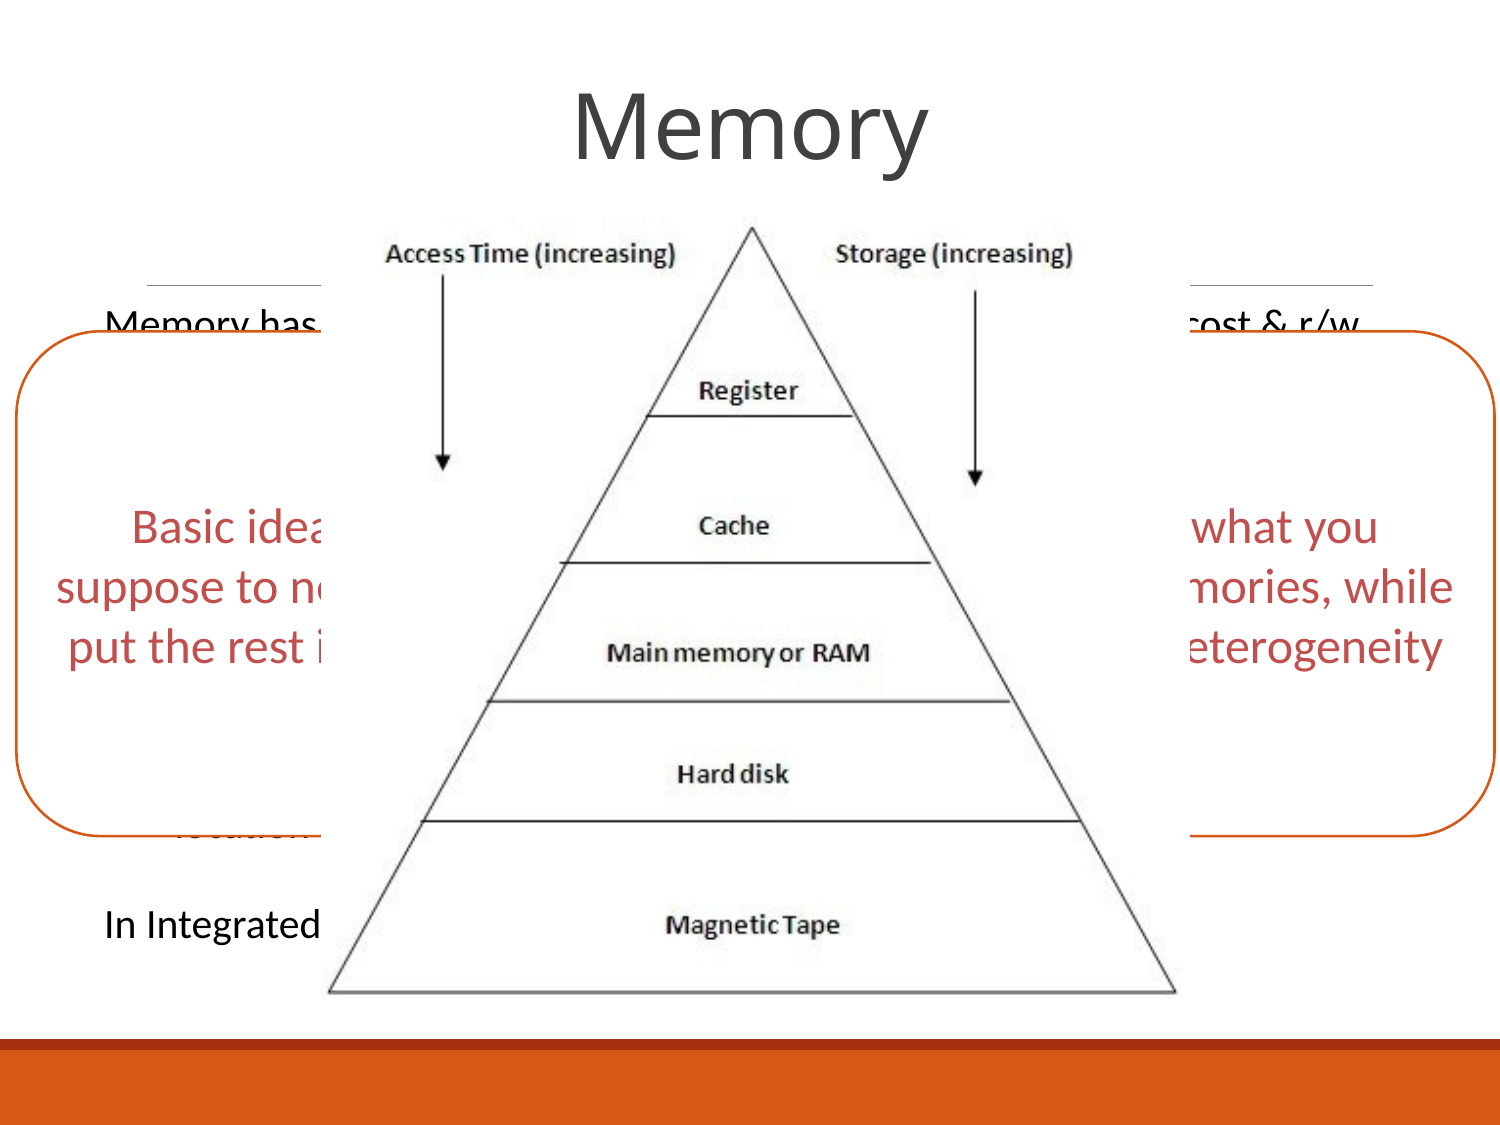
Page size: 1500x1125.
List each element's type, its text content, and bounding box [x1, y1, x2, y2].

text_box Memory has always been a trade-off between storage capacity, cost & r/w speed  memory cannot be homogeneous Need to provide to the programmer the “feeling” that the memory his huge and fast, exploiting: Temporal locality  if a memory location is referenced, it will tend to be referenced again soon (e.g. counters) Spatial locality  if a memory location is referenced, also the neighbor location will tend to be referenced soon (e.g. arrays) In Integrated Circuit industry, size = cost 99% of the time. [1190, 289, 1484, 373]
text_box Memory has always been a trade-off between storage capacity, cost & r/w speed  memory cannot be homogeneous Need to provide to the programmer the “feeling” that the memory his huge and fast, exploiting: Temporal locality  if a memory location is referenced, it will tend to be referenced again soon (e.g. counters) Spatial locality  if a memory location is referenced, also the neighbor location will tend to be referenced soon (e.g. arrays) In Integrated Circuit industry, size = cost 99% of the time. [1190, 795, 1484, 955]
text_box Memory [75, 60, 1425, 201]
picture [321, 216, 1190, 1034]
text_box Basic idea: put everything you need frequently (and what you suppose to need frequently) inside small, costly fast memories, while put the rest inside slow, cheap and huge memories  heterogeneity [1190, 331, 1495, 837]
text_box Basic idea: put everything you need frequently (and what you suppose to need frequently) inside small, costly fast memories, while put the rest inside slow, cheap and huge memories  heterogeneity [16, 331, 321, 837]
text_box Memory has always been a trade-off between storage capacity, cost & r/w speed  memory cannot be homogeneous Need to provide to the programmer the “feeling” that the memory his huge and fast, exploiting: Temporal locality  if a memory location is referenced, it will tend to be referenced again soon (e.g. counters) Spatial locality  if a memory location is referenced, also the neighbor location will tend to be referenced soon (e.g. arrays) In Integrated Circuit industry, size = cost 99% of the time. [89, 836, 321, 955]
